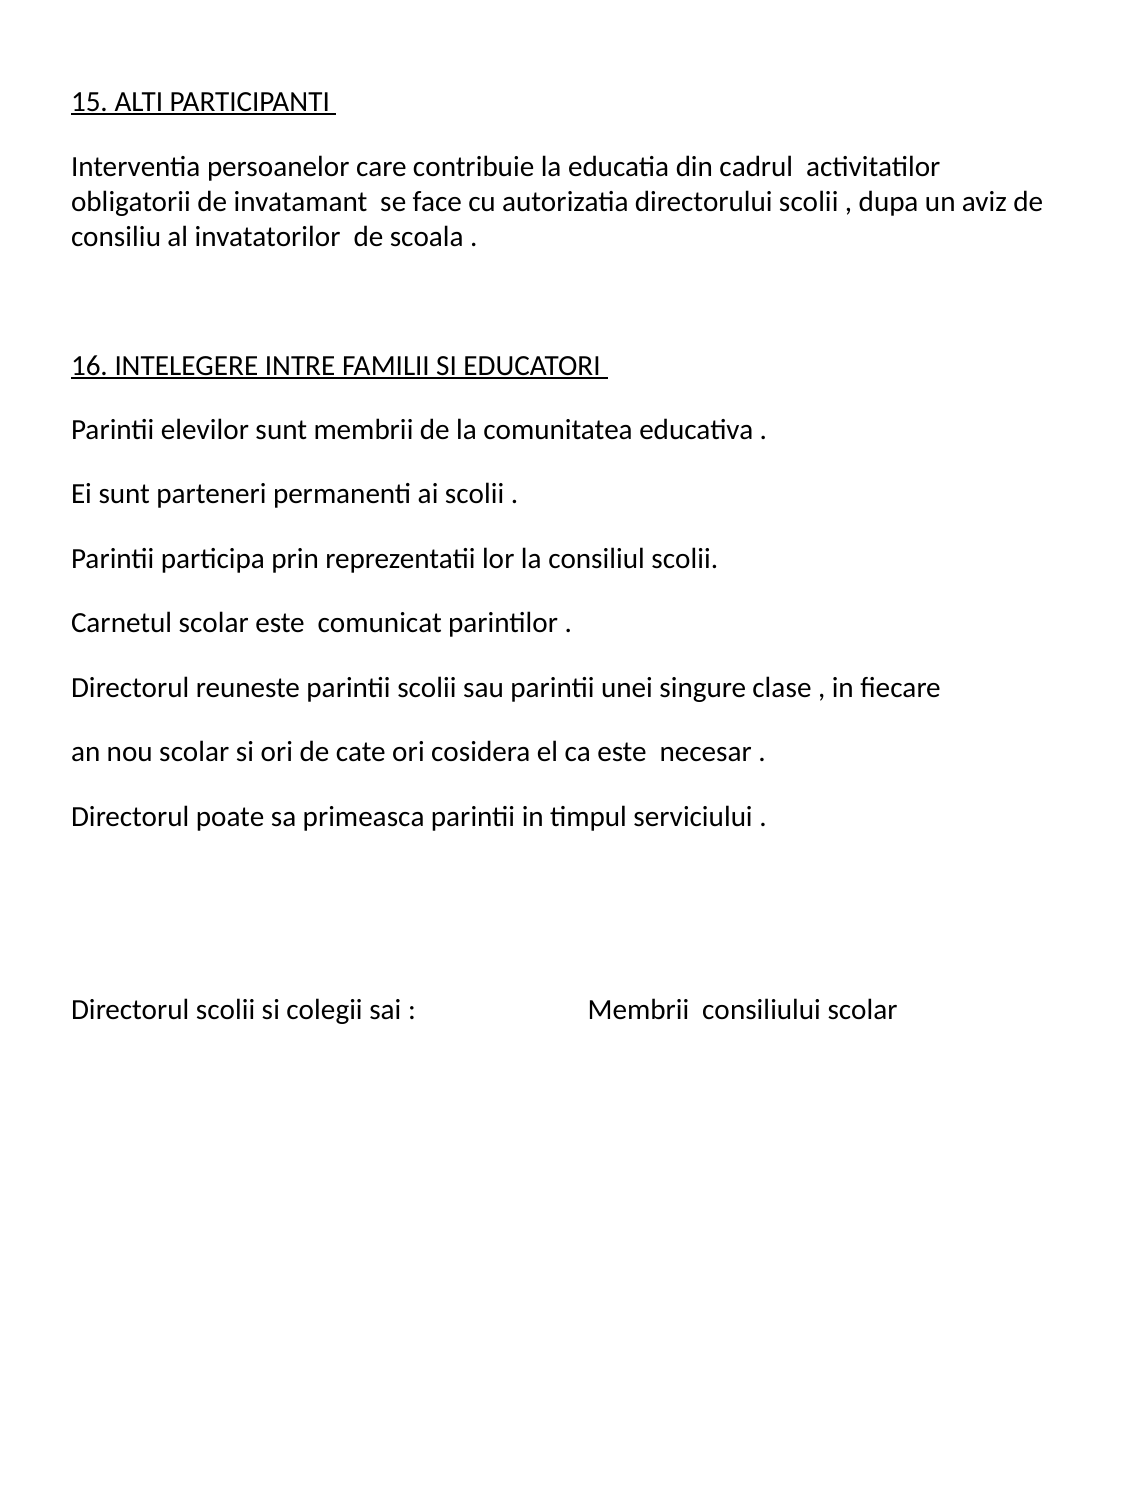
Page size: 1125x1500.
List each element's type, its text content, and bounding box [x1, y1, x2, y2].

list 15. ALTI PARTICIPANTI Interventia persoanelor care contribuie la educatia din cadrul activitatilor obligatorii de invatamant se face cu autorizatia directorului scolii , dupa un aviz de consiliu al invatatorilor de scoala . 16. INTELEGERE INTRE FAMILII SI EDUCATORI Parintii elevilor sunt membrii de la comunitatea educativa . Ei sunt parteneri permanenti ai scolii . Parintii participa prin reprezentatii lor la consiliul scolii. Carnetul scolar este comunicat parintilor . Directorul reuneste parintii scolii sau parintii unei singure clase , in fiecare an nou scolar si ori de cate ori cosidera el ca este necesar . Directorul poate sa primeasca parintii in timpul serviciului . Directorul scolii si colegii sai : Membrii consiliului scolar [56, 75, 1069, 1340]
